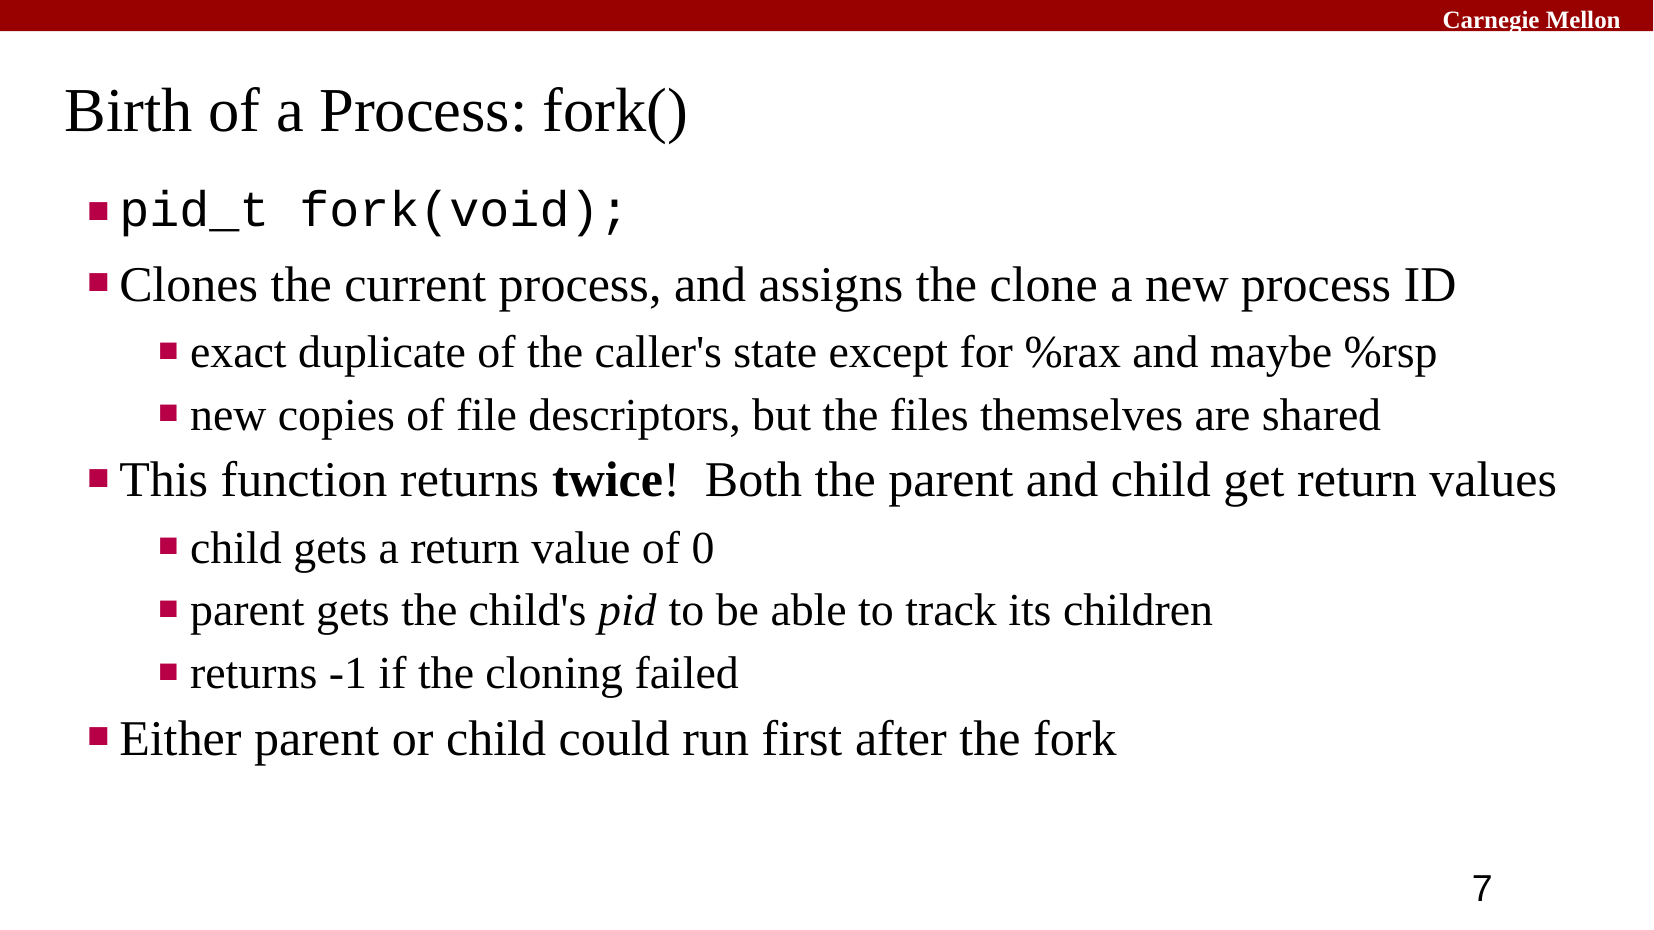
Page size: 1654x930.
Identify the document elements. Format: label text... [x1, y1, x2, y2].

title Birth of a Process: fork() [64, 58, 1576, 163]
list pid_t fork(void); Clones the current process, and assigns the clone a new process ID exact duplicate of the caller's state except for %rax and maybe %rsp new copies of file descriptors, but the files themselves are shared This function returns twice! Both the parent and child get return values child gets a return value of 0 parent gets the child's pid to be able to track its children returns -1 if the cloning failed Either parent or child could run first after the fork [71, 184, 1576, 859]
